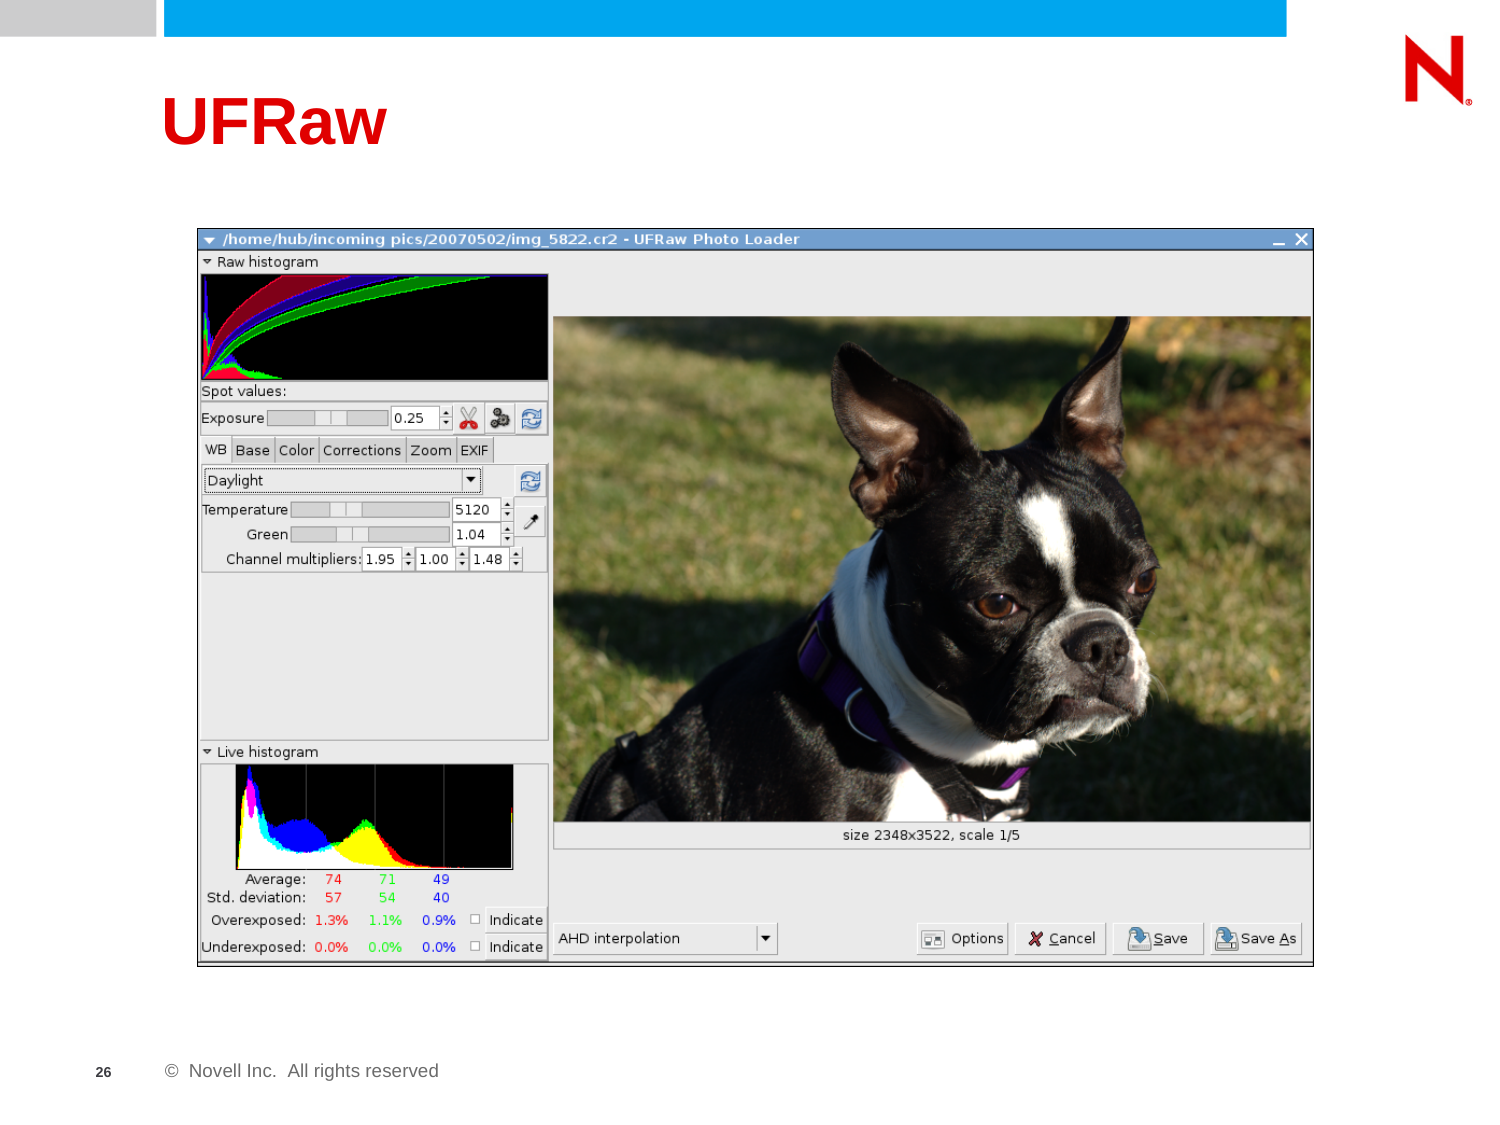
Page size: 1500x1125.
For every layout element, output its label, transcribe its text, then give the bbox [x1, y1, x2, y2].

title UFRaw [161, 41, 1383, 205]
picture [1403, 32, 1473, 107]
picture [197, 228, 1314, 967]
